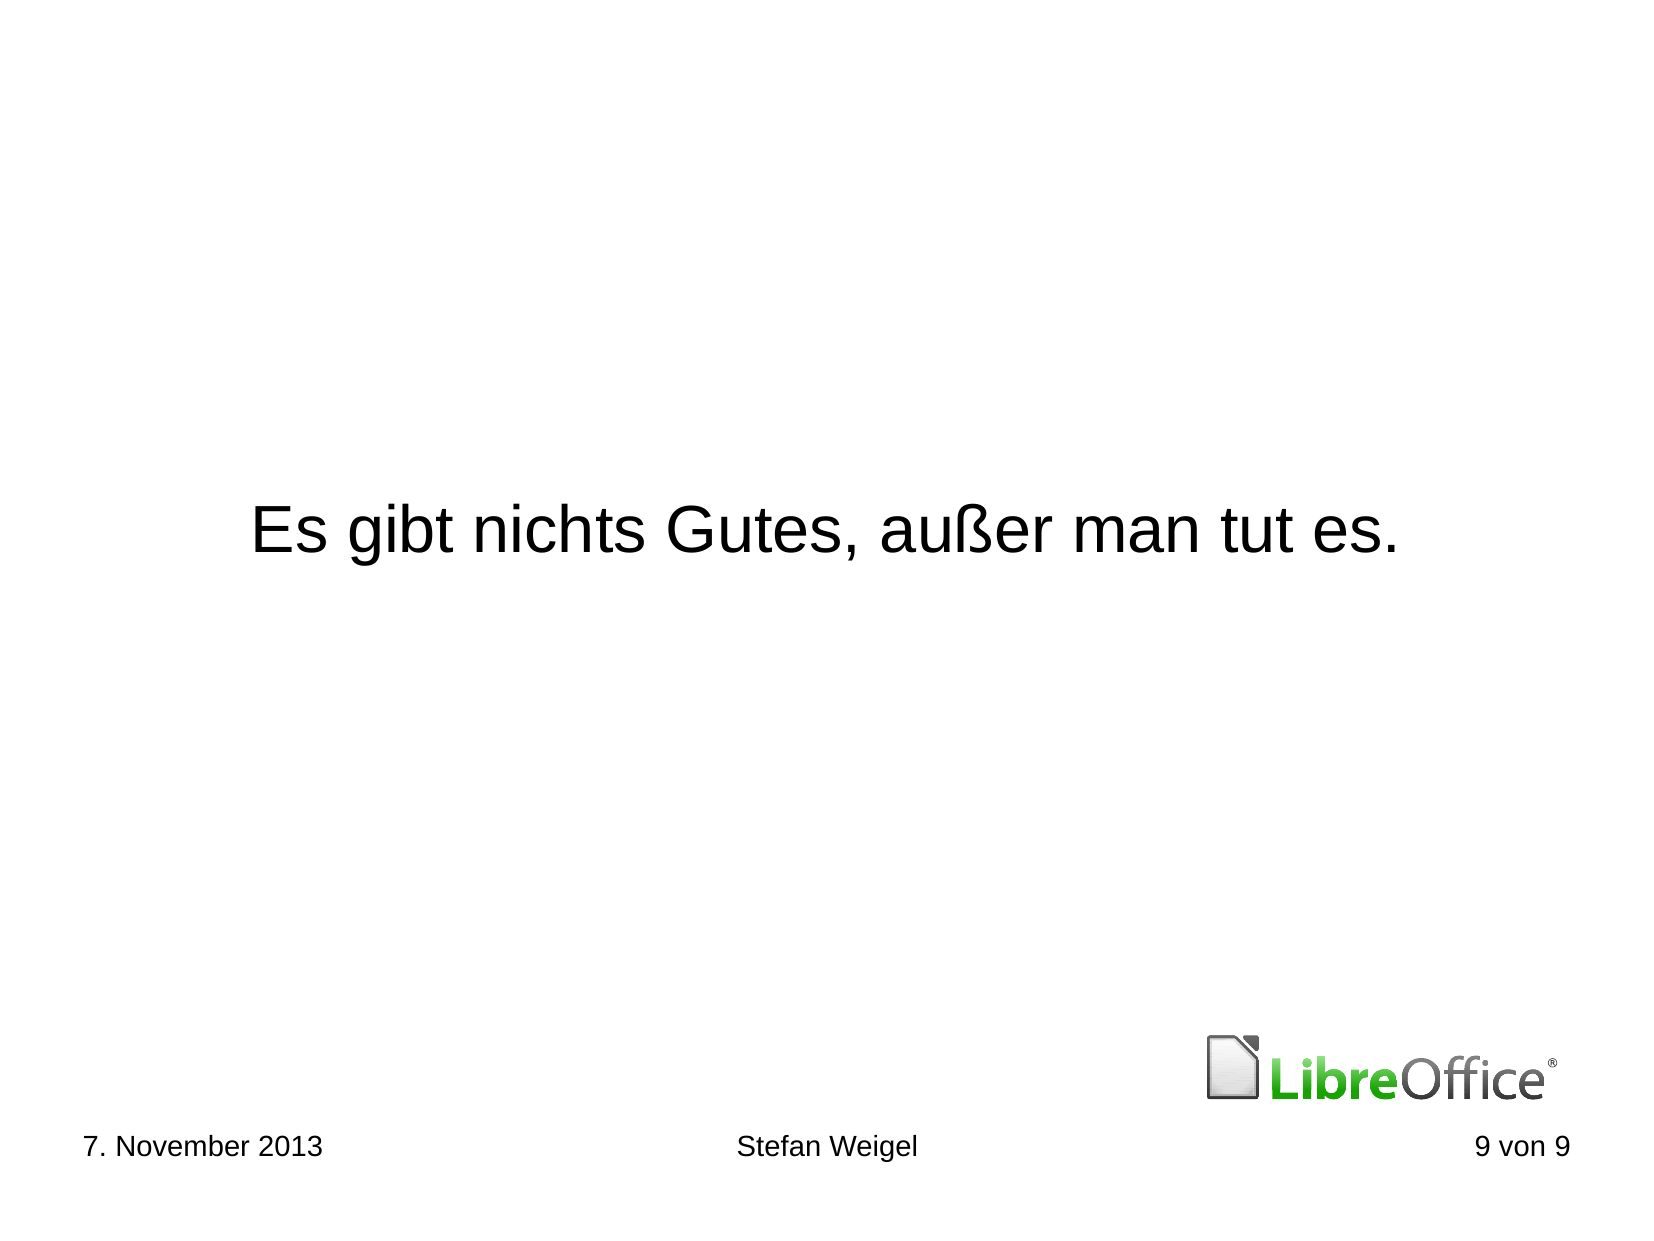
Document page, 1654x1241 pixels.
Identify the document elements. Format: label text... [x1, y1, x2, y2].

subtitle Es gibt nichts Gutes, außer man tut es. [82, 49, 1571, 1010]
